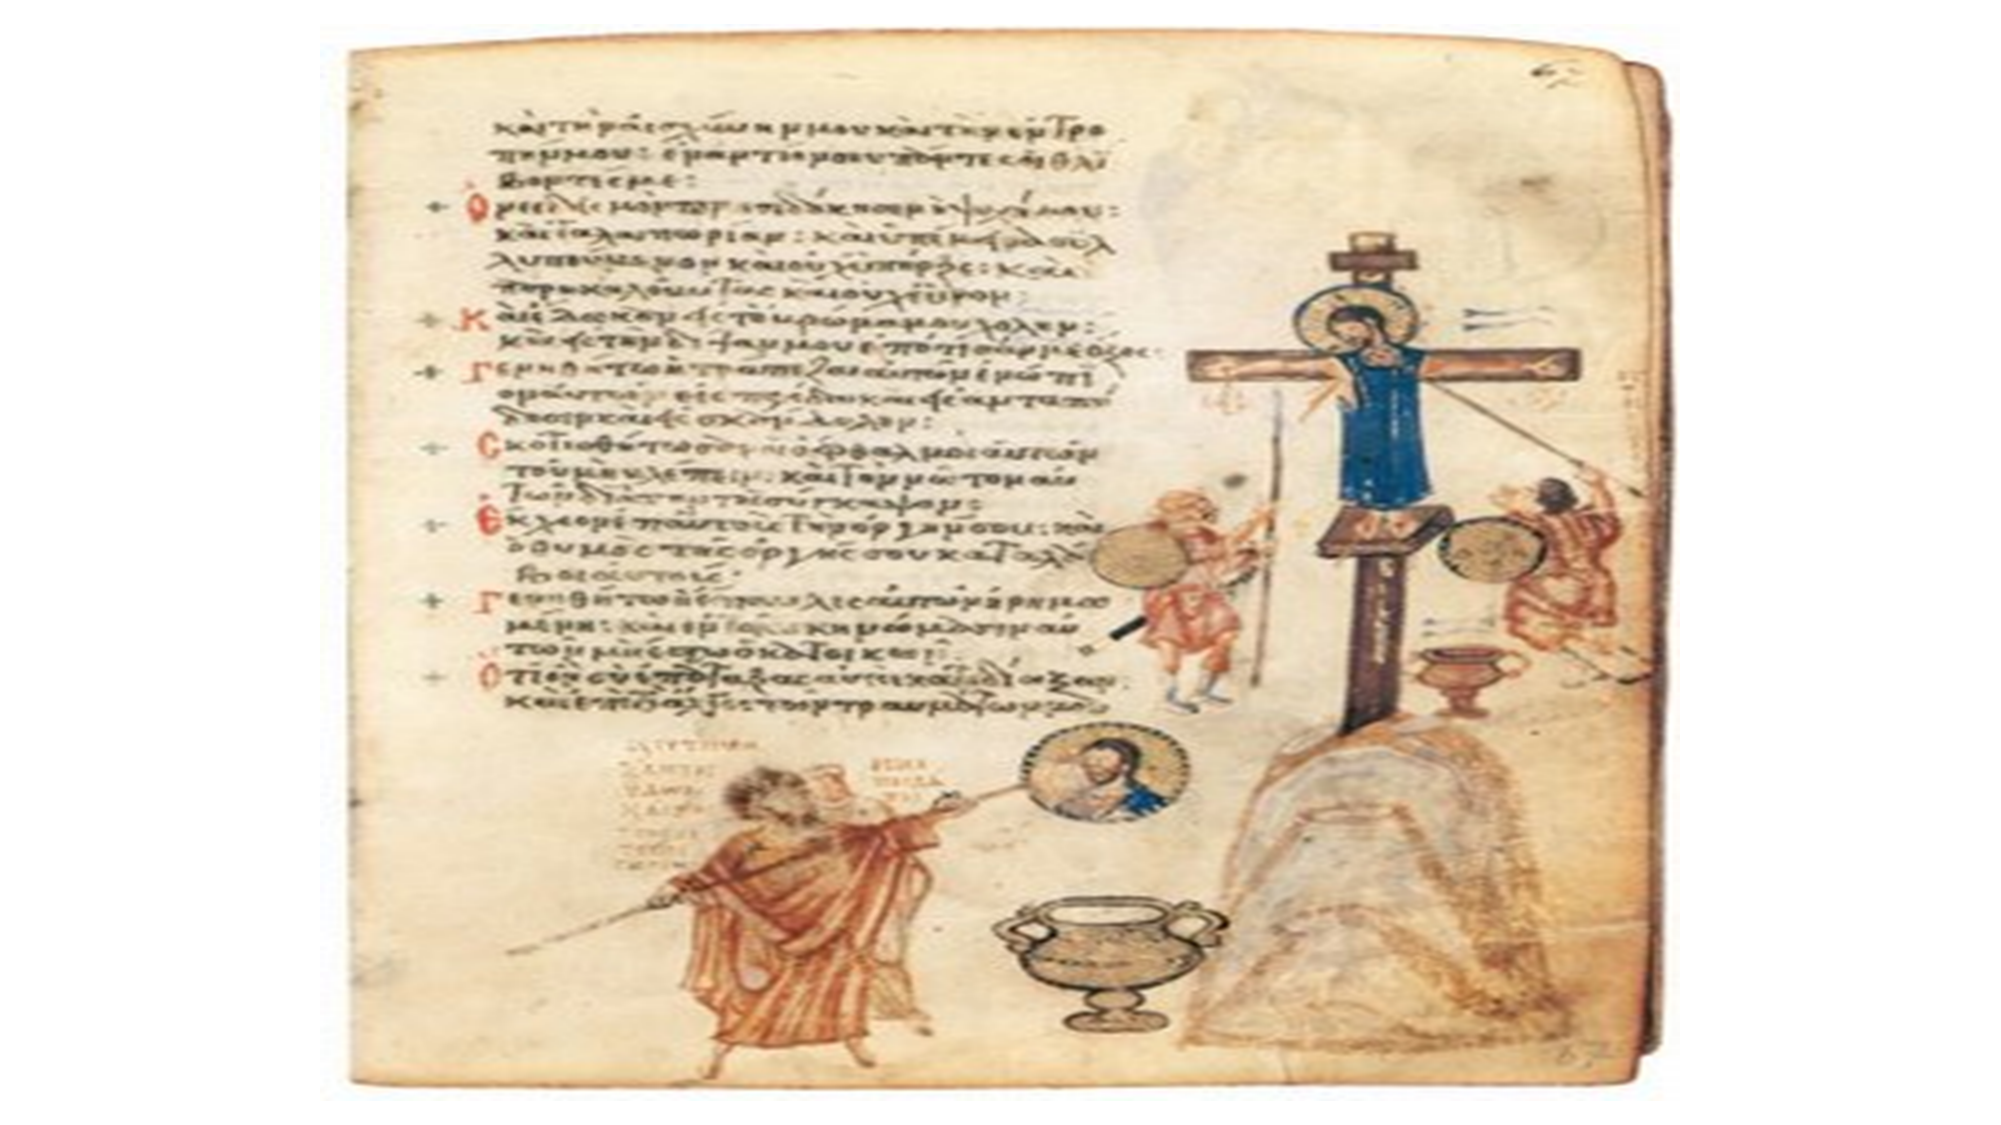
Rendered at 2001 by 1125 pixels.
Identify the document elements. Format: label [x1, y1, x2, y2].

picture [320, 24, 1680, 1101]
